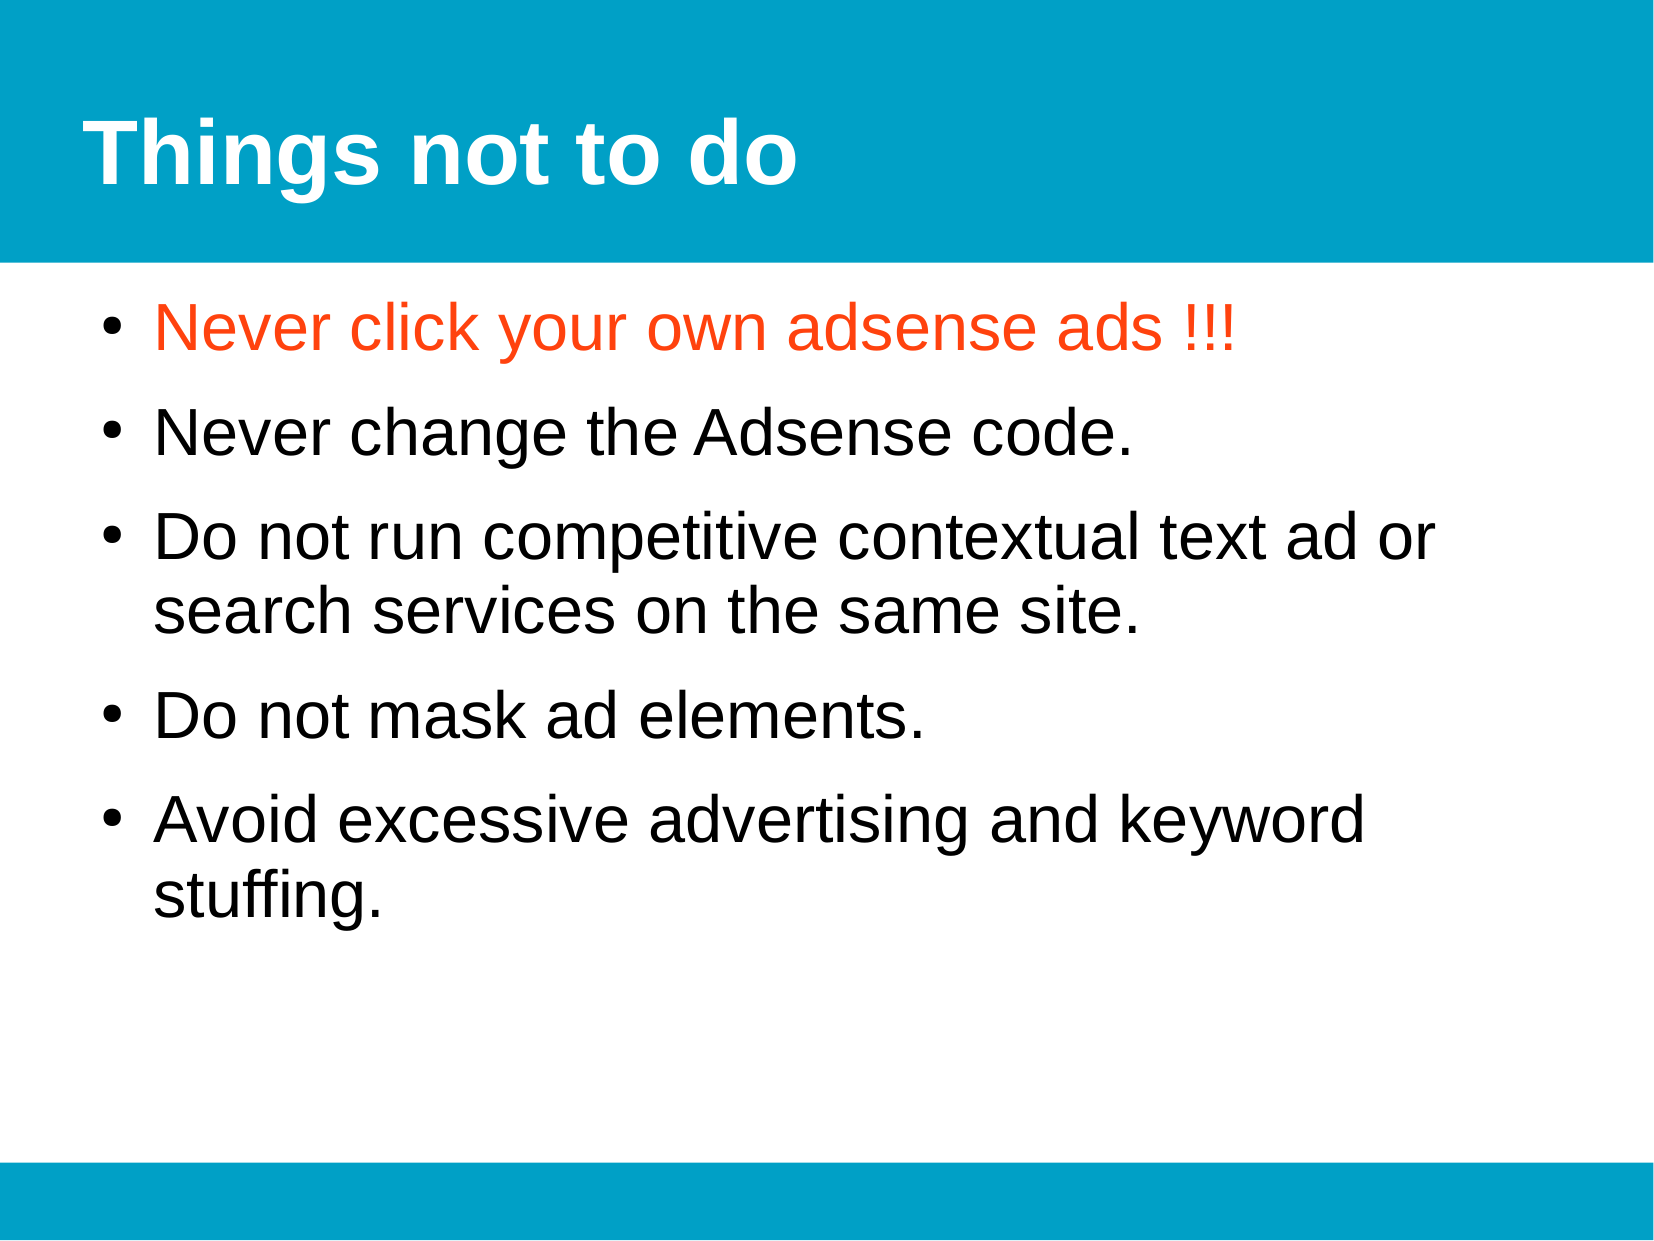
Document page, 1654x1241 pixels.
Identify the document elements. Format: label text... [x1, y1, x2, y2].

title Things not to do [82, 56, 1571, 250]
list Never click your own adsense ads !!! Never change the Adsense code. Do not run competitive contextual text ad or search services on the same site. Do not mask ad elements. Avoid excessive advertising and keyword stuffing. [82, 290, 1571, 1094]
